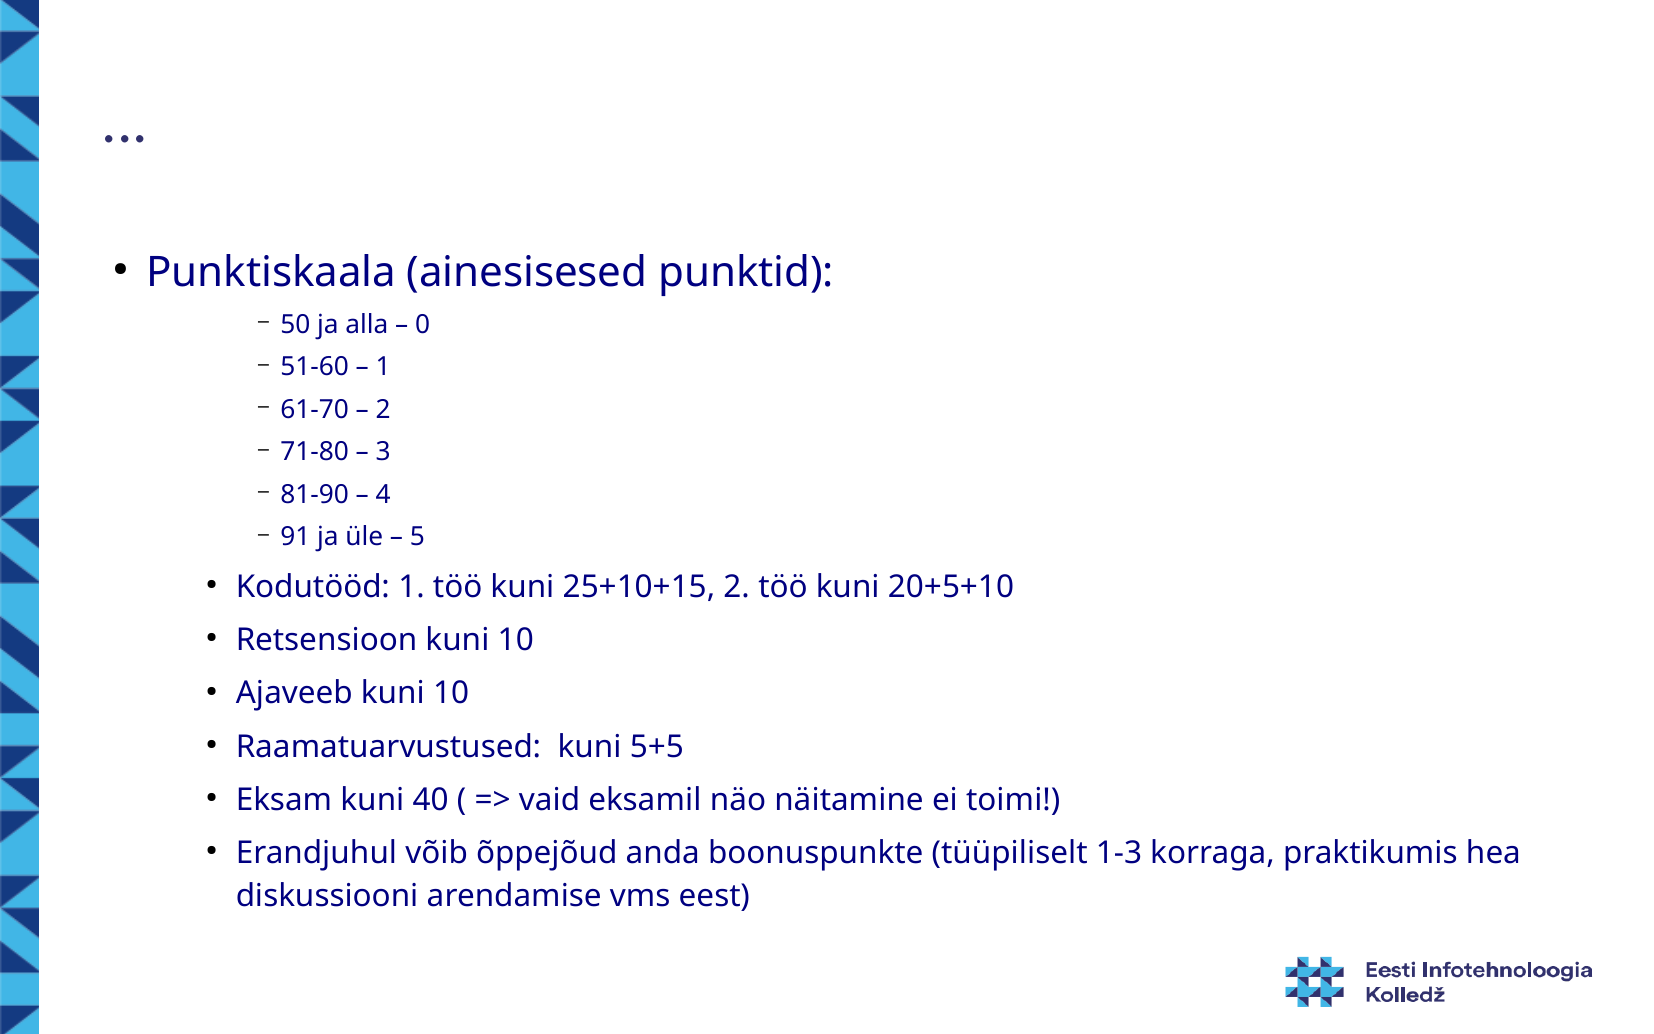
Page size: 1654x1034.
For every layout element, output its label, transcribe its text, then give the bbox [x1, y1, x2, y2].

list Punktiskaala (ainesisesed punktid): 50 ja alla – 0 51-60 – 1 61-70 – 2 71-80 – 3 81-90 – 4 91 ja üle – 5 Kodutööd: 1. töö kuni 25+10+15, 2. töö kuni 20+5+10 Retsensioon kuni 10 Ajaveeb kuni 10 Raamatuarvustused: kuni 5+5 Eksam kuni 40 ( => vaid eksamil näo näitamine ei toimi!)‏ Erandjuhul võib õppejõud anda boonuspunkte (tüüpiliselt 1-3 korraga, praktikumis hea diskussiooni arendamise vms eest)‏ [101, 241, 1591, 924]
title ... [101, 41, 1224, 214]
